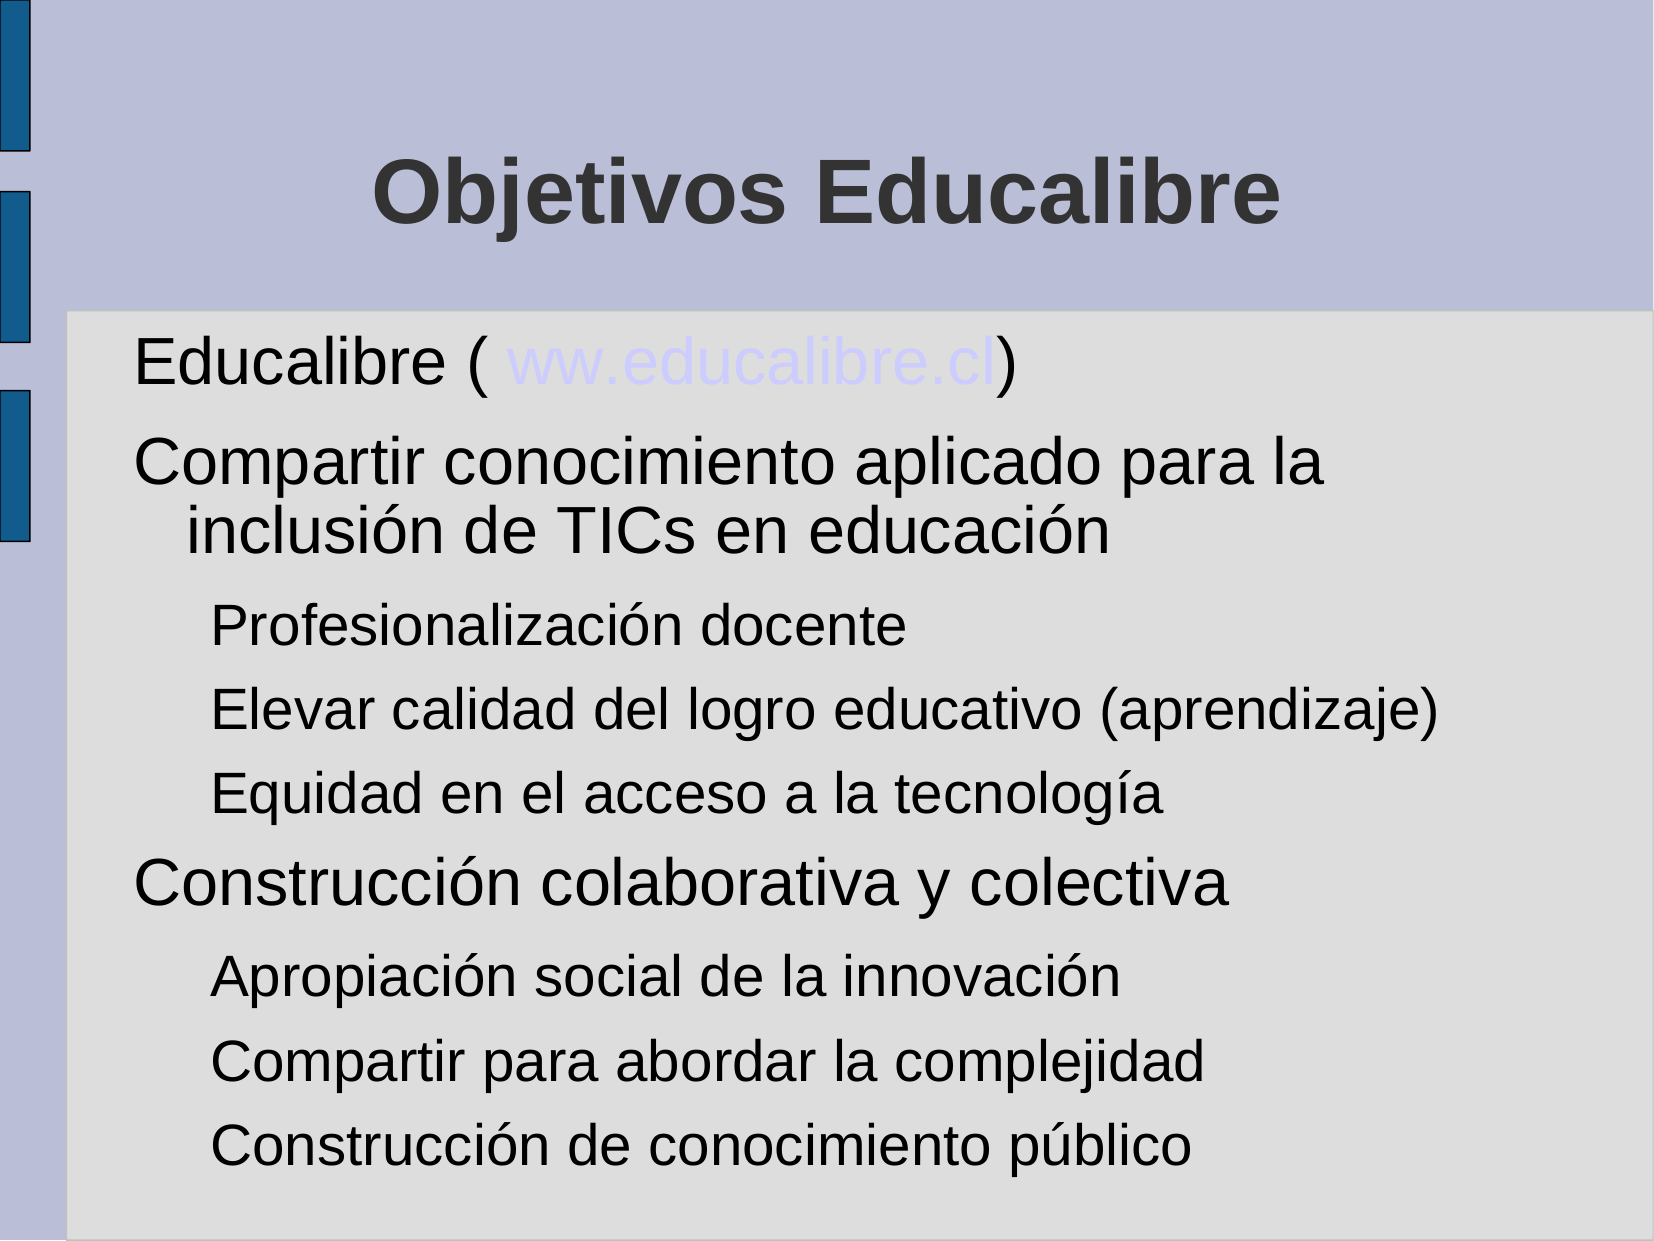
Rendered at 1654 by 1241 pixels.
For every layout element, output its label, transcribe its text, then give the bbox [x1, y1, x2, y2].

title Objetivos Educalibre [121, 91, 1534, 299]
list Educalibre (ww.educalibre.cl) Compartir conocimiento aplicado para la inclusión de TICs en educación Profesionalización docente Elevar calidad del logro educativo (aprendizaje) Equidad en el acceso a la tecnología Construcción colaborativa y colectiva Apropiación social de la innovación Compartir para abordar la complejidad Construcción de conocimiento público [115, 329, 1528, 1225]
